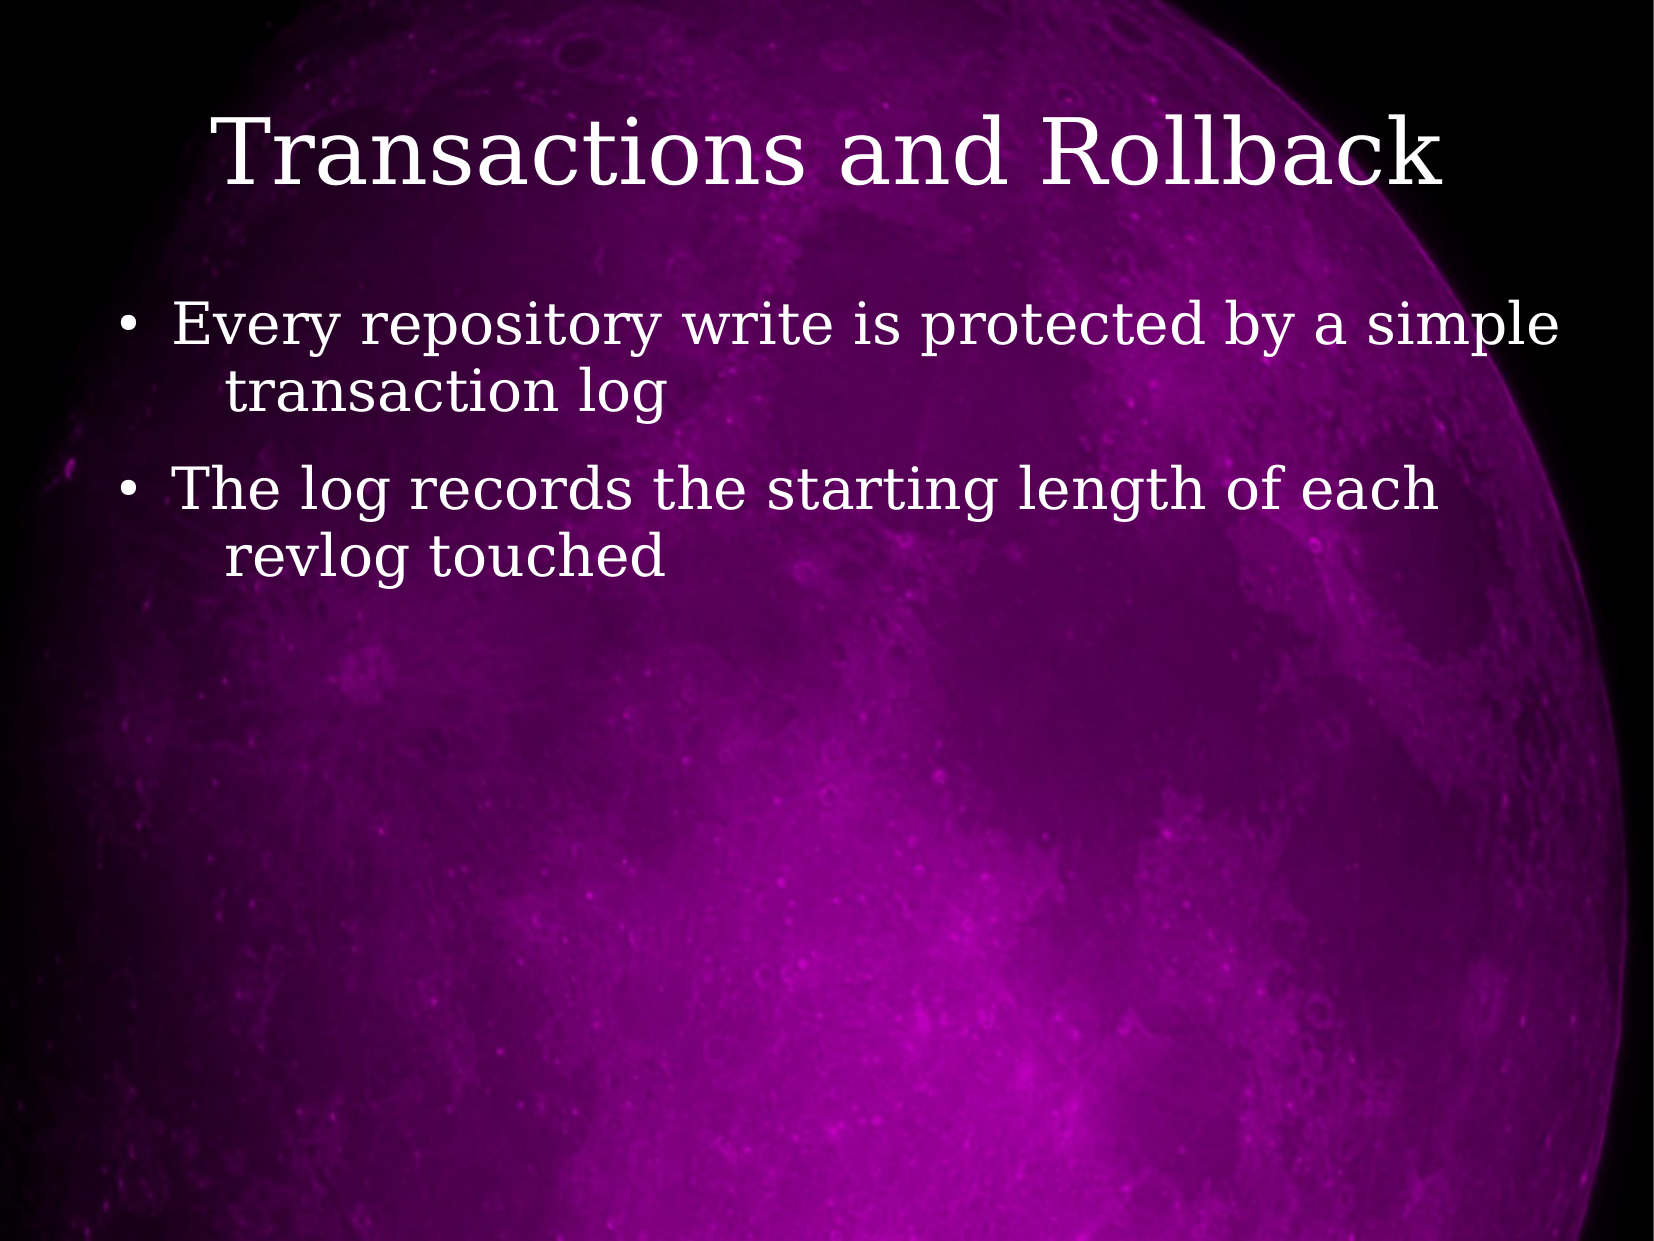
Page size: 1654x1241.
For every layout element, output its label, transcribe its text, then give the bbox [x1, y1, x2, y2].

title Transactions and Rollback [82, 49, 1571, 257]
list Every repository write is protected by a simple transaction log The log records the starting length of each revlog touched [82, 290, 1571, 1109]
picture [0, 0, 1654, 1241]
